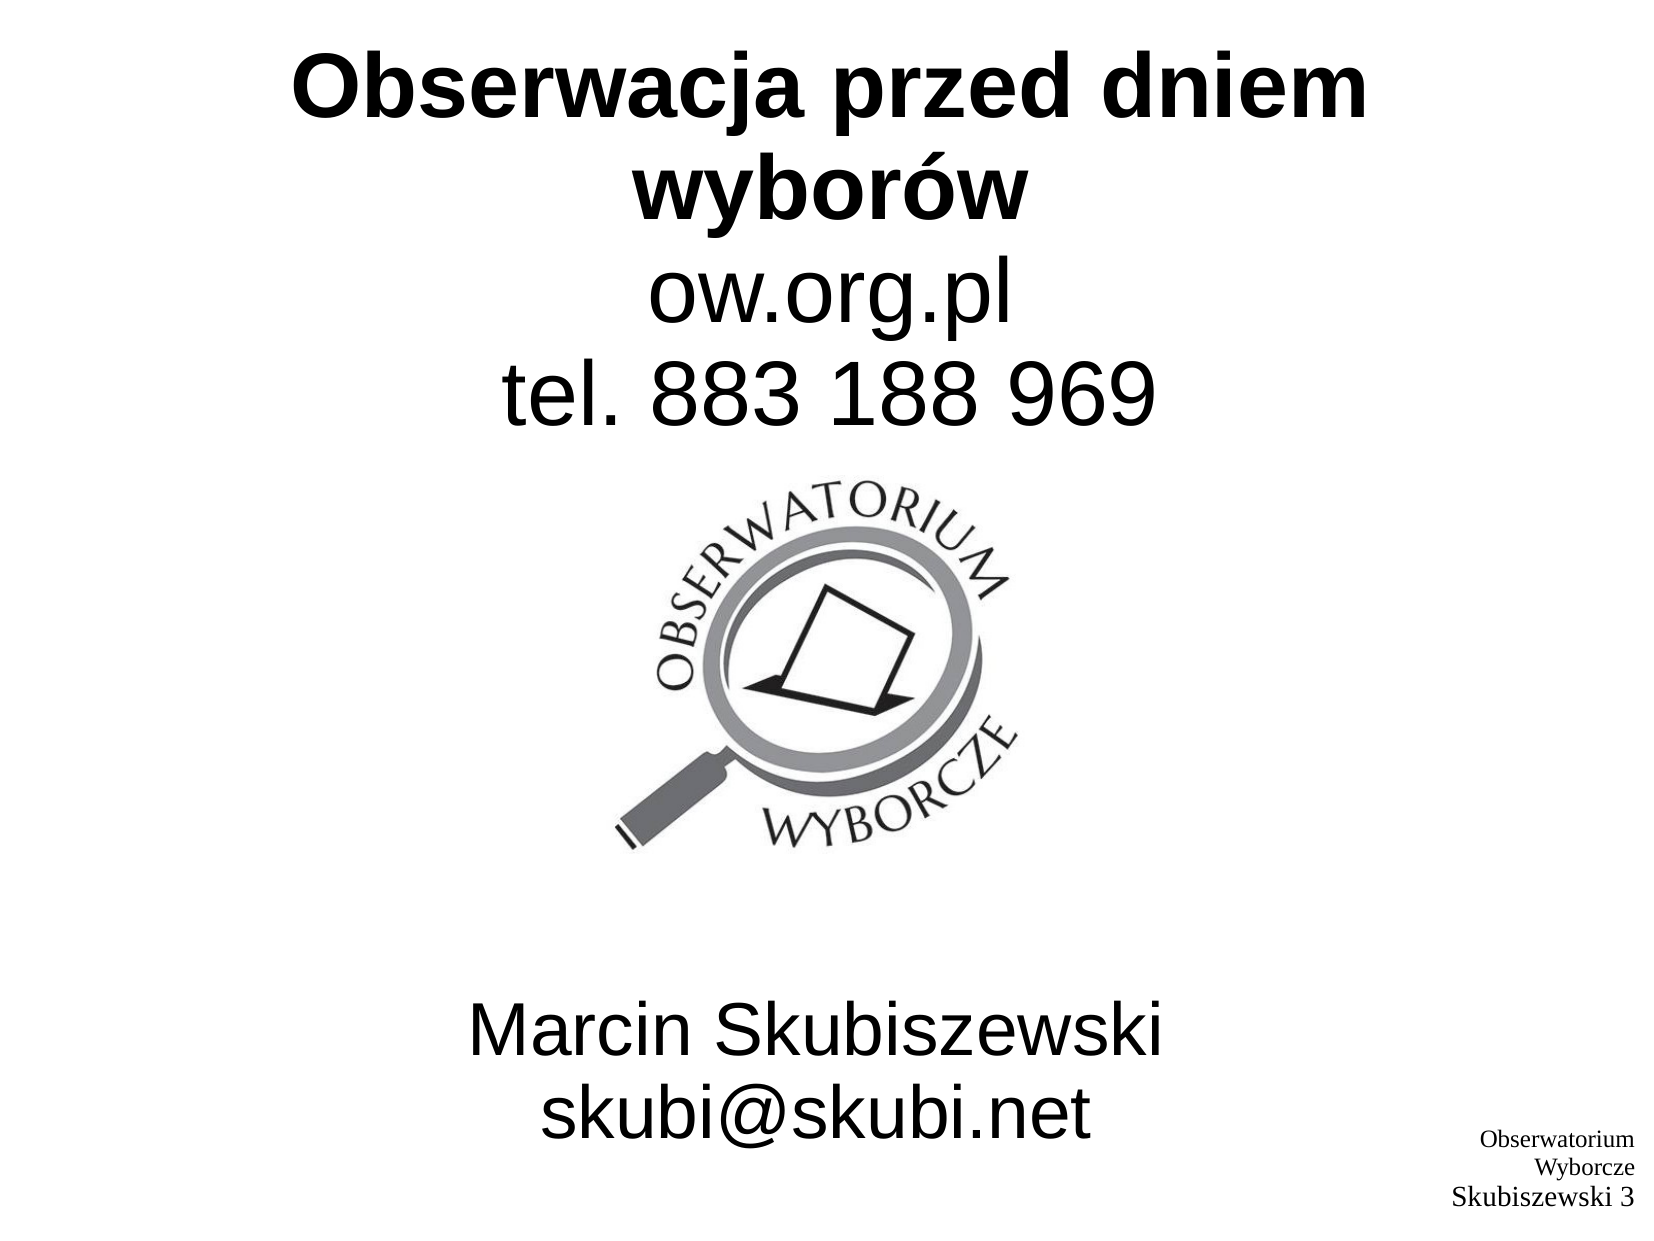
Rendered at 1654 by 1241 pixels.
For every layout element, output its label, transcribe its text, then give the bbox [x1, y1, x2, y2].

title Obserwacja przed dniem wyborów ow.org.pl tel. 883 188 969 [86, 34, 1576, 650]
picture [480, 475, 1156, 856]
title Marcin Skubiszewski skubi@skubi.net [71, 986, 1561, 1156]
